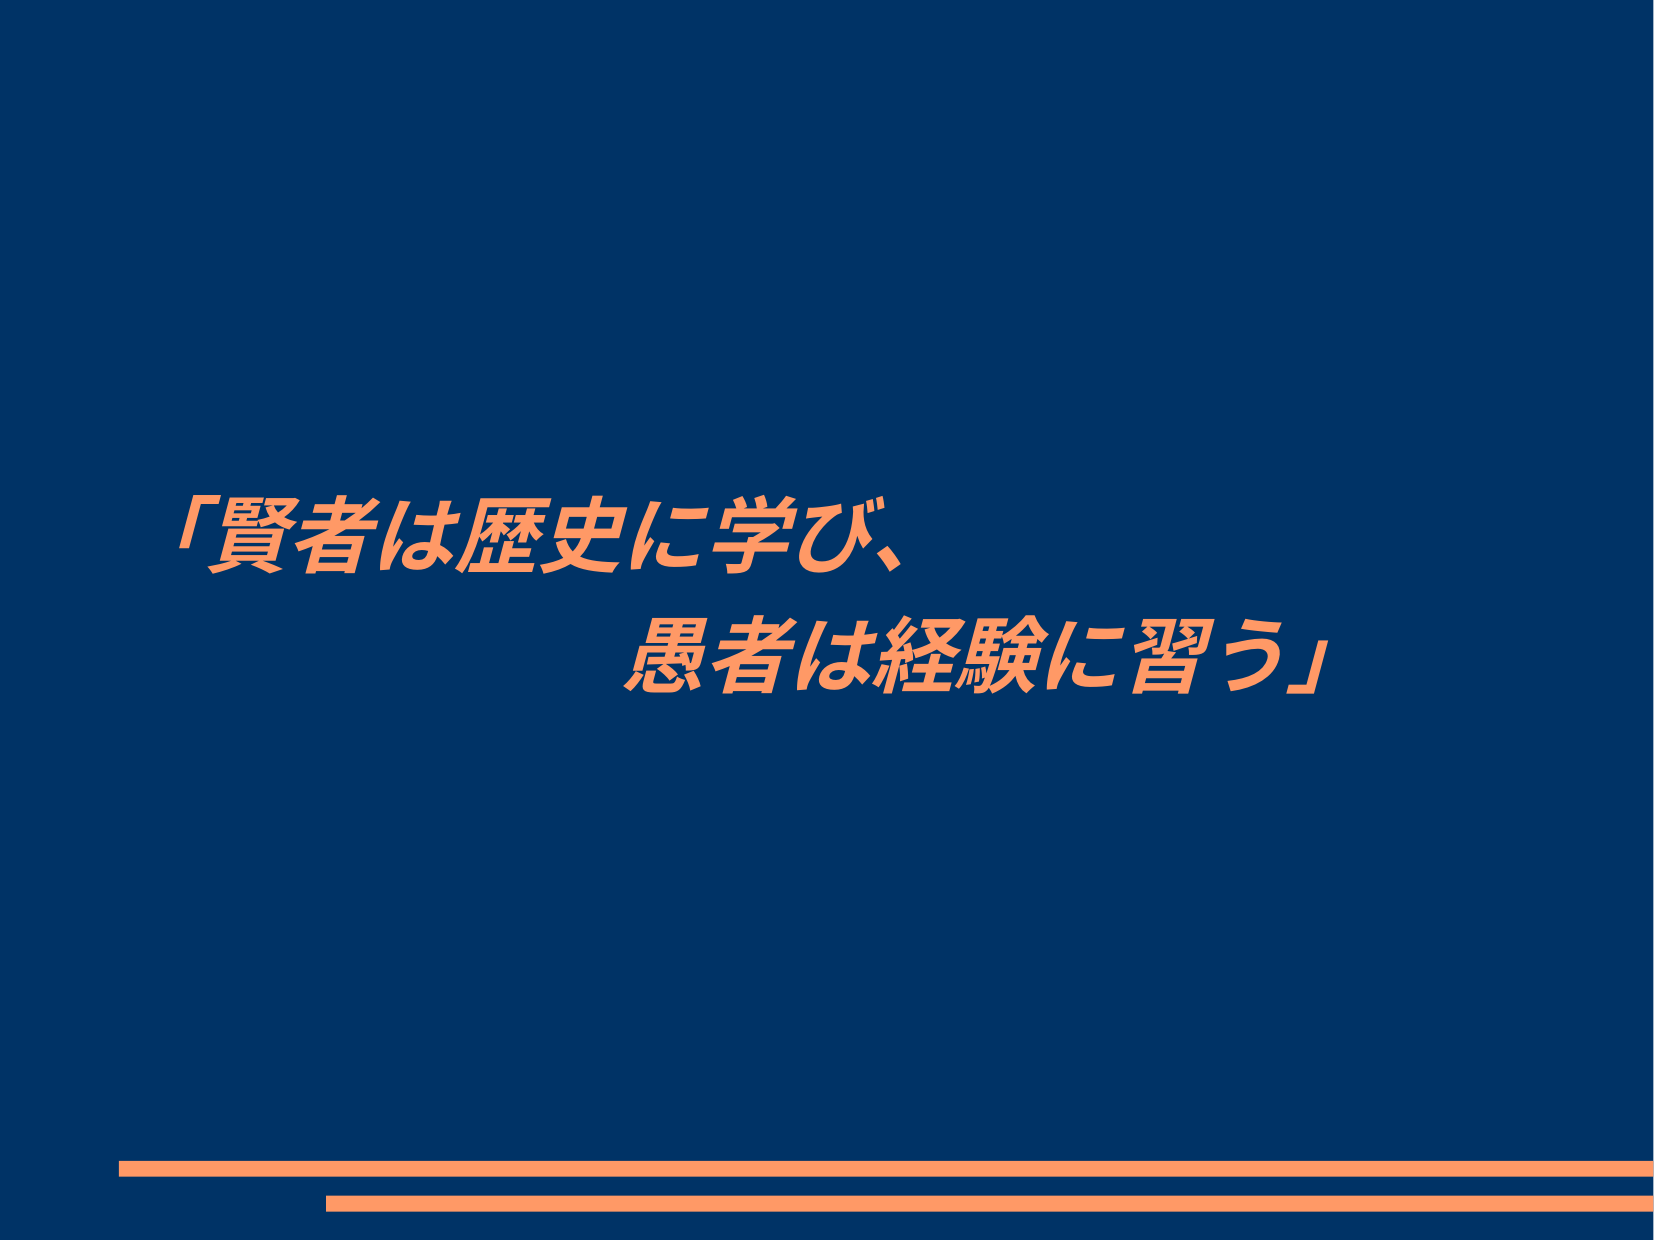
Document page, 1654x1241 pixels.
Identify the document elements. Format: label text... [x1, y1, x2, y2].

title 「賢者は歴史に学び、 愚者は経験に習う」 [121, 472, 1534, 709]
